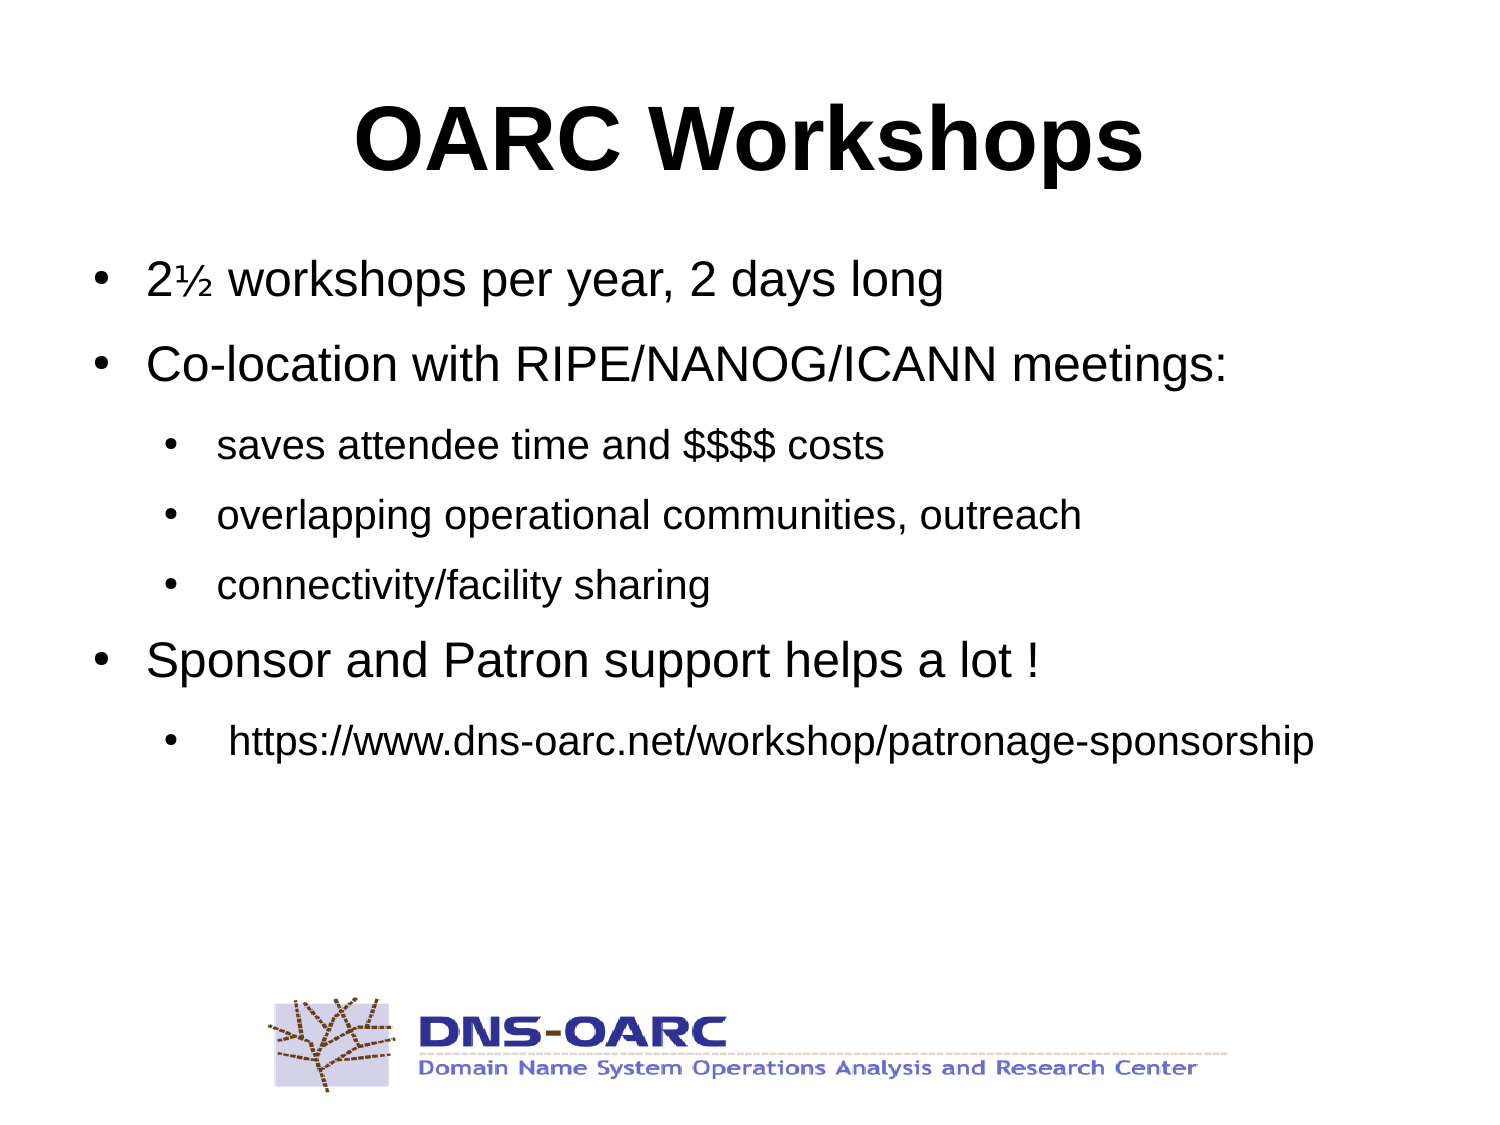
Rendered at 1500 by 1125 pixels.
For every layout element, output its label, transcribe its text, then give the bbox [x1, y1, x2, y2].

list 2½ workshops per year, 2 days long Co-location with RIPE/NANOG/ICANN meetings: saves attendee time and $$$$ costs overlapping operational communities, outreach connectivity/facility sharing Sponsor and Patron support helps a lot ! https://www.dns-oarc.net/workshop/patronage-sponsorship [75, 251, 1425, 904]
title OARC Workshops [75, 44, 1425, 233]
picture [214, 991, 1259, 1099]
